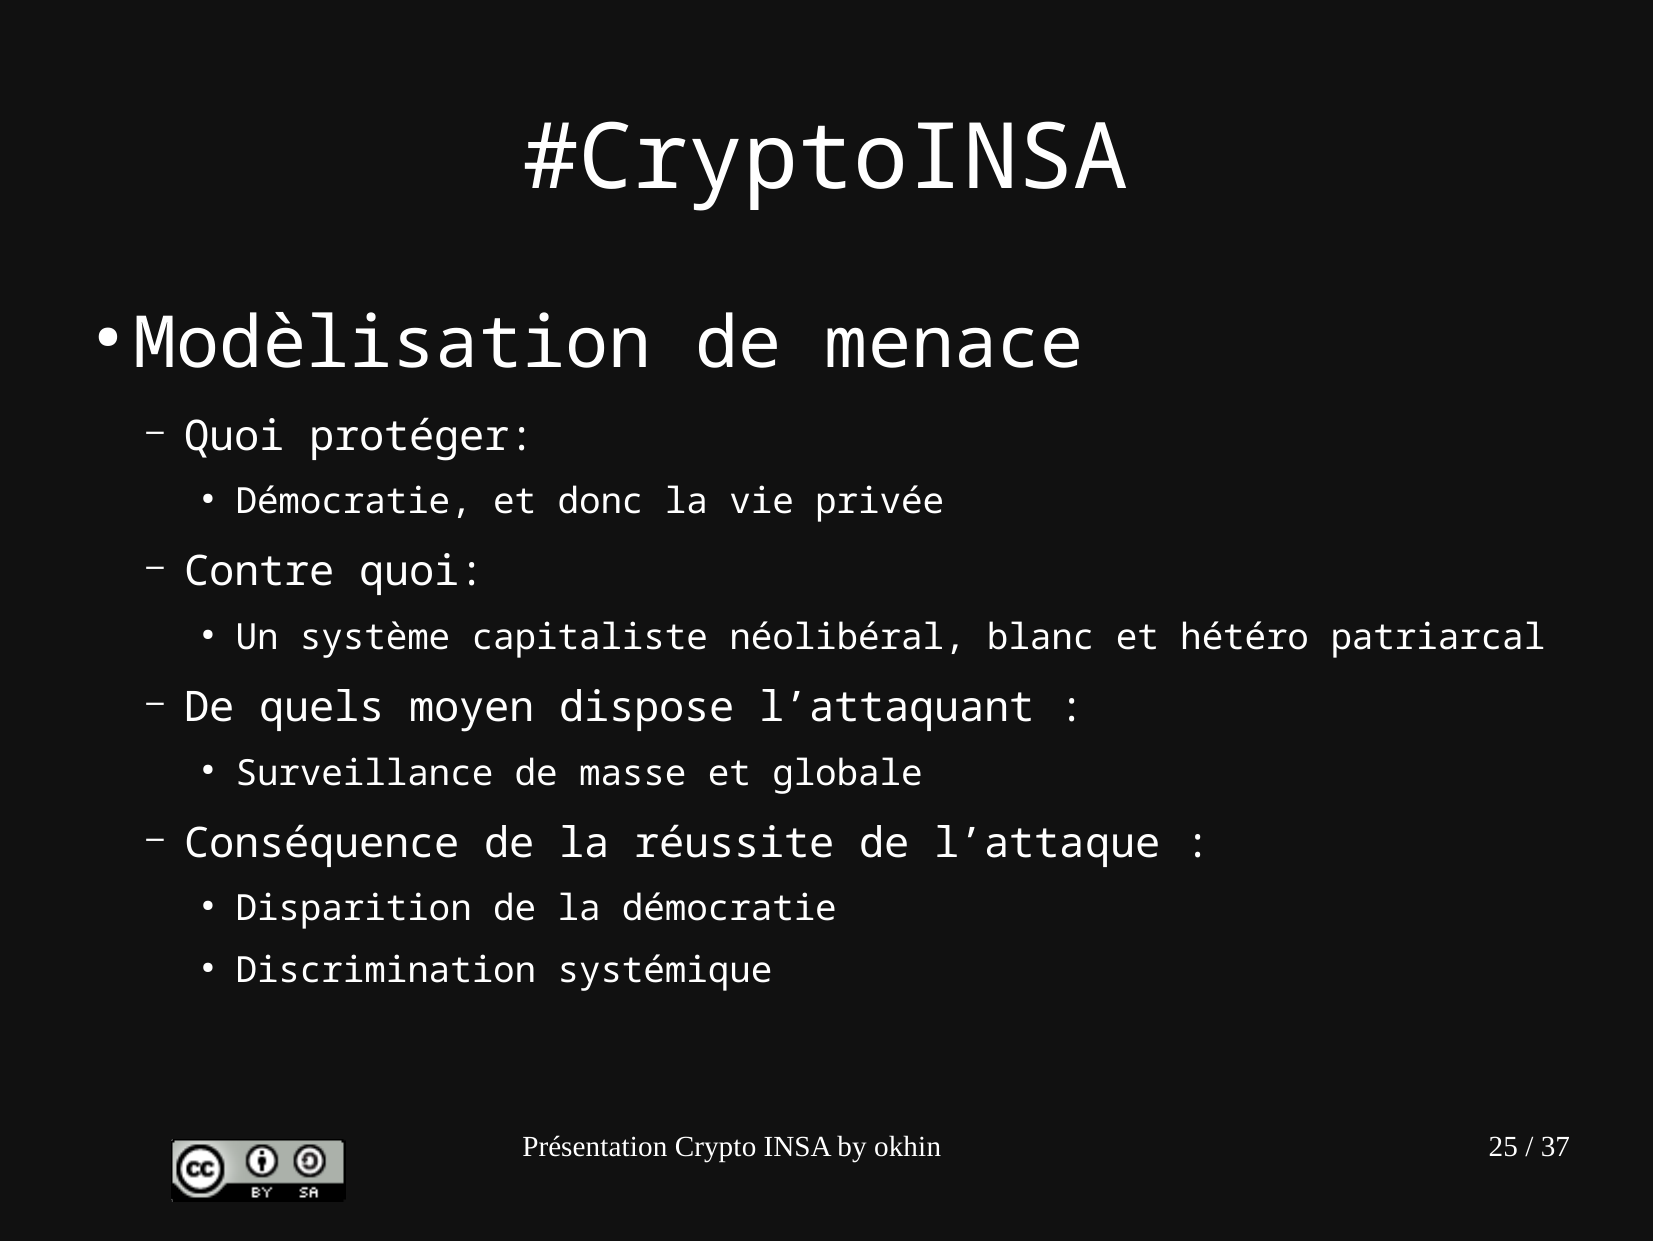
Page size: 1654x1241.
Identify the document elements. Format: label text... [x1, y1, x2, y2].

list Modèlisation de menace Quoi protéger: Démocratie, et donc la vie privée Contre quoi: Un système capitaliste néolibéral, blanc et hétéro patriarcal De quels moyen dispose l’attaquant : Surveillance de masse et globale Conséquence de la réussite de l’attaque : Disparition de la démocratie Discrimination systémique [82, 290, 1571, 1010]
title #CryptoINSA [82, 49, 1571, 257]
picture [171, 1139, 346, 1202]
